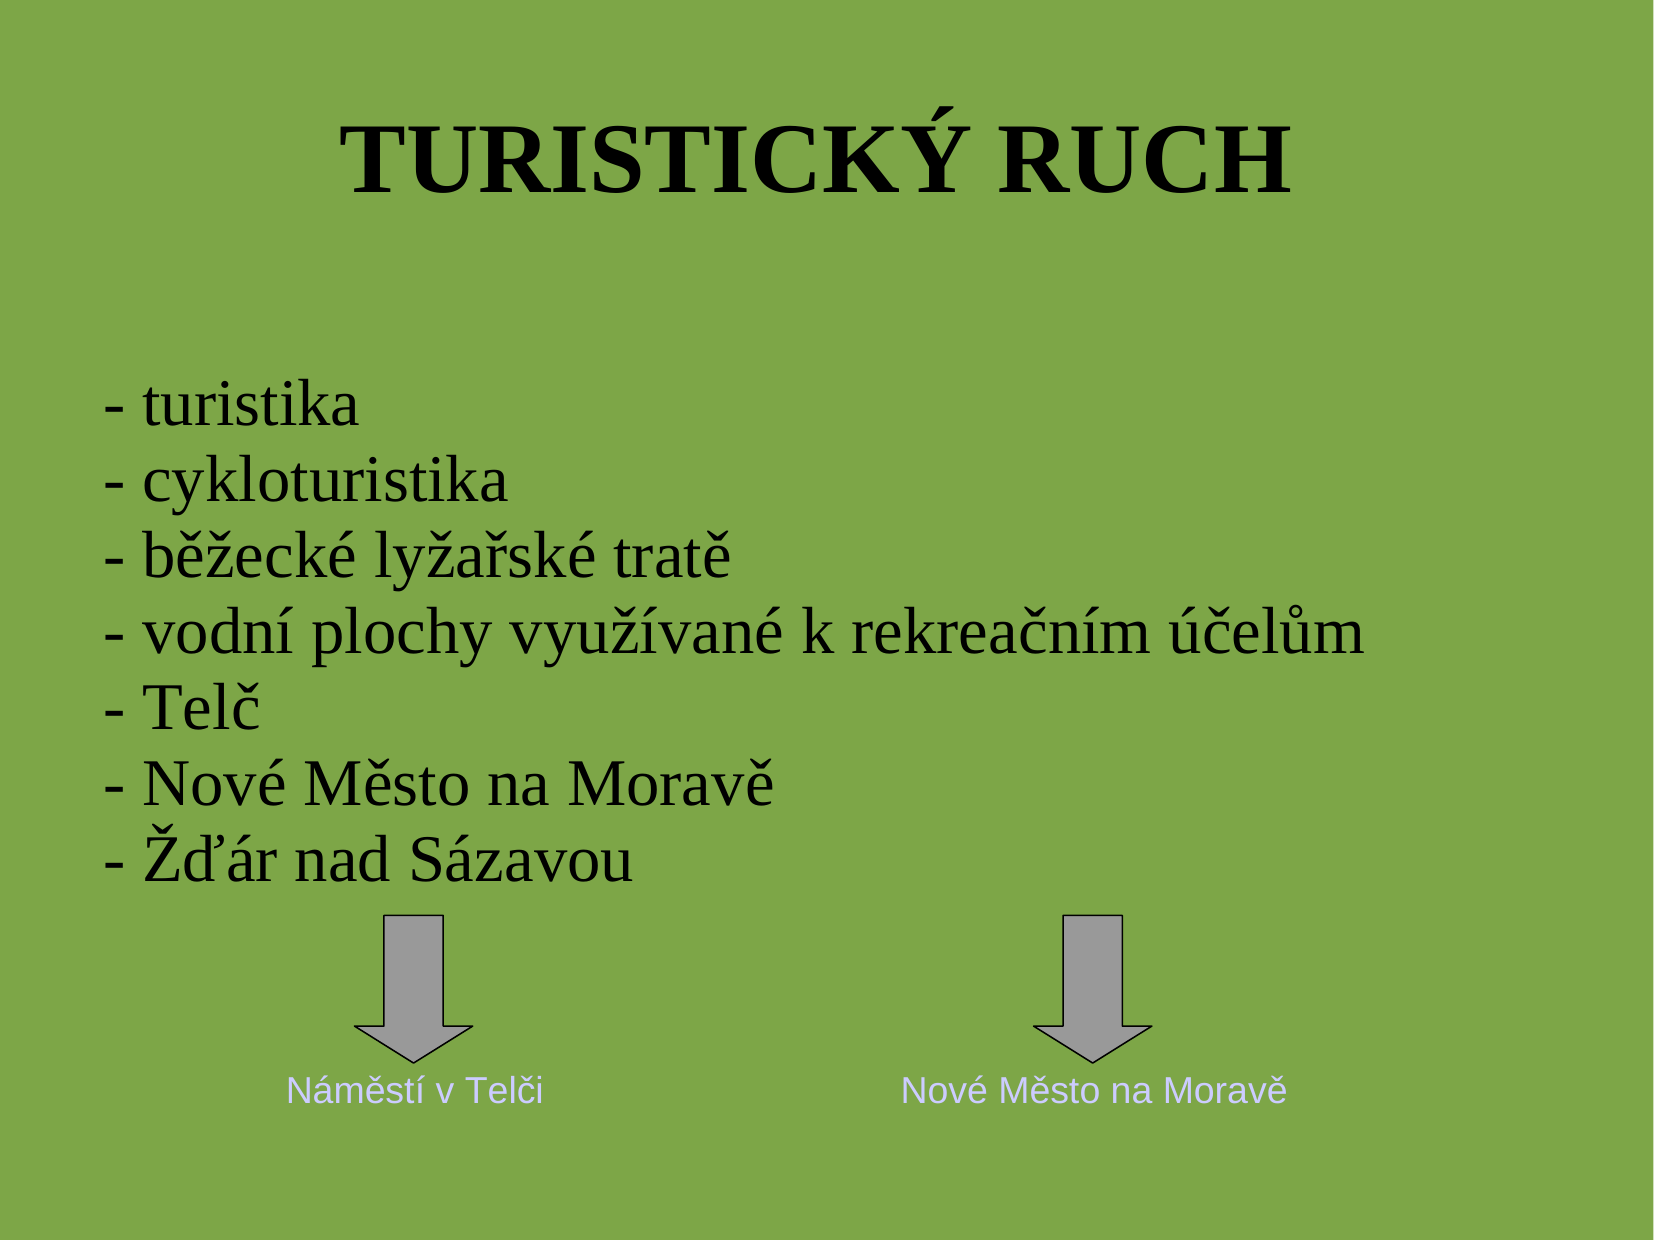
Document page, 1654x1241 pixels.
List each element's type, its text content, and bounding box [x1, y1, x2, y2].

text_box - turistika - cykloturistika - běžecké lyžařské tratě - vodní plochy využívané k rekreačním účelům - Telč - Nové Město na Moravě - Žďár nad Sázavou [88, 354, 1595, 740]
text_box [1033, 915, 1152, 1064]
text_box Nové Město na Moravě [885, 1062, 1360, 1135]
text_box [354, 915, 473, 1064]
text_box Náměstí v Telči [271, 1062, 591, 1135]
text_box TURISTICKÝ RUCH [324, 88, 1654, 325]
